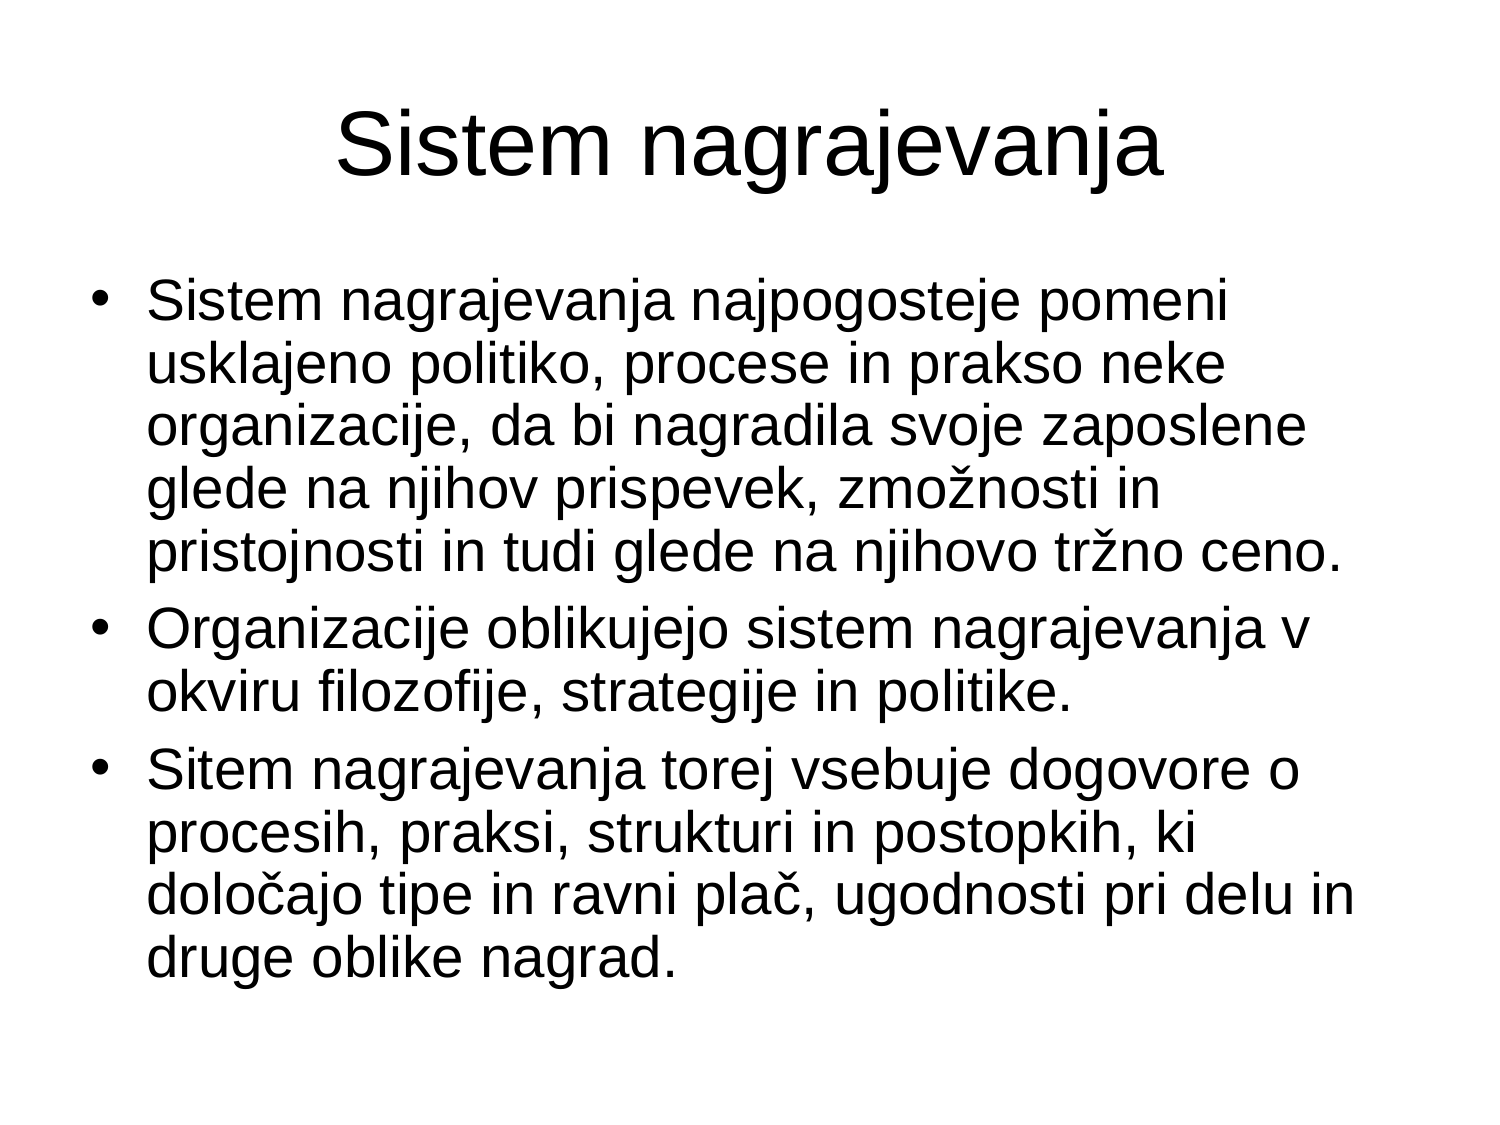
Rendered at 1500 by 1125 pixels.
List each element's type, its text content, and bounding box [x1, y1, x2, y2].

title Sistem nagrajevanja [75, 45, 1426, 233]
list Sistem nagrajevanja najpogosteje pomeni usklajeno politiko, procese in prakso neke organizacije, da bi nagradila svoje zaposlene glede na njihov prispevek, zmožnosti in pristojnosti in tudi glede na njihovo tržno ceno. Organizacije oblikujejo sistem nagrajevanja v okviru filozofije, strategije in politike. Sitem nagrajevanja torej vsebuje dogovore o procesih, praksi, strukturi in postopkih, ki določajo tipe in ravni plač, ugodnosti pri delu in druge oblike nagrad. [75, 262, 1426, 1006]
